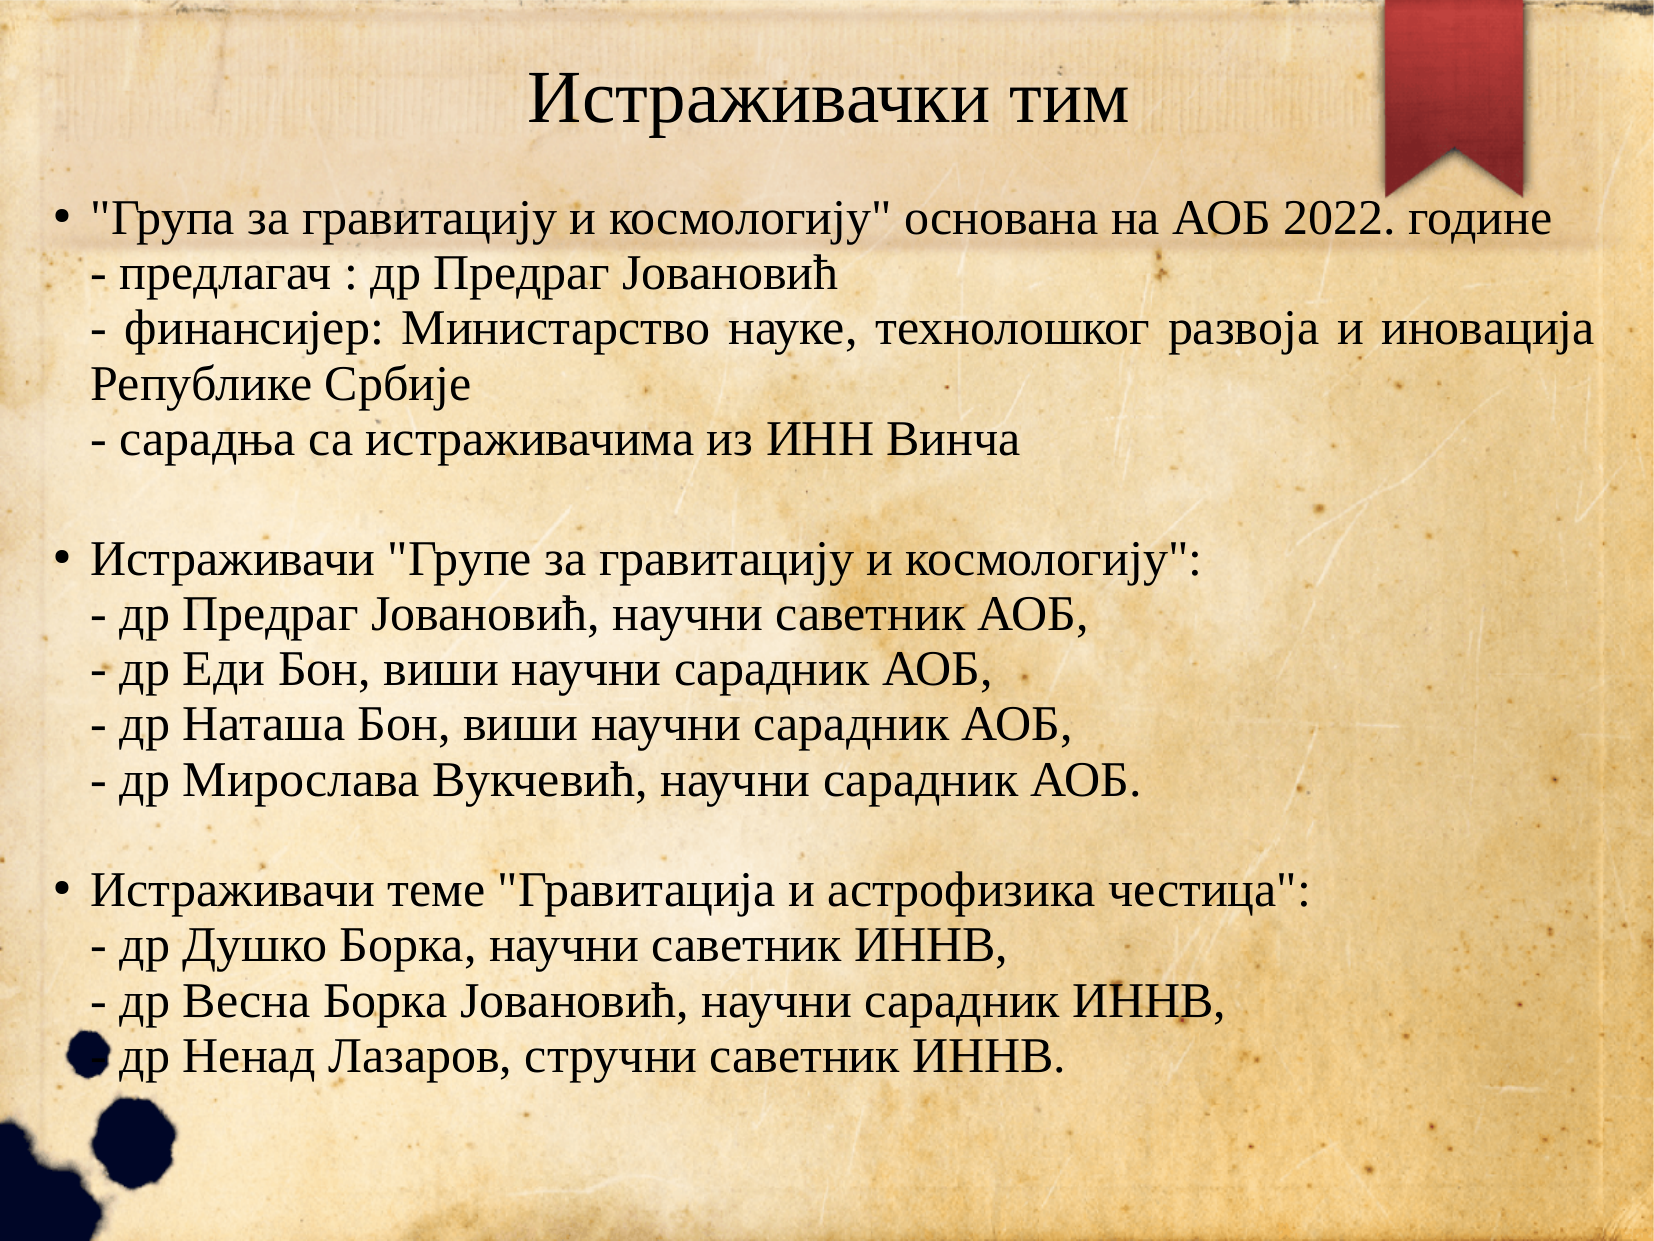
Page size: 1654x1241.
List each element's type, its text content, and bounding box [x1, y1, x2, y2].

title Истраживачки тим [64, 55, 1594, 156]
picture [0, 0, 1654, 1241]
list "Група за гравитацију и космологију" основана на АОБ 2022. године - предлагач : др Предраг Јовановић - финансијер: Министарство науке, технолошког развоја и иновација Републике Србије - сарадња са истраживачима из ИНН Винча Истраживачи "Групе за гравитацију и космологију": - др Предраг Јовановић, научни саветник АОБ, - др Еди Бон, виши научни сарадник АОБ, - др Наташа Бон, виши научни сарадник АОБ, - др Мирослава Вукчевић, научни сарадник АОБ. Истраживачи теме "Гравитација и астрофизика честица": - др Душко Борка, научни саветник ИННВ, - др Весна Борка Јовановић, научни сарадник ИННВ, - др Ненад Лазаров, стручни саветник ИННВ. [53, 189, 1596, 1084]
